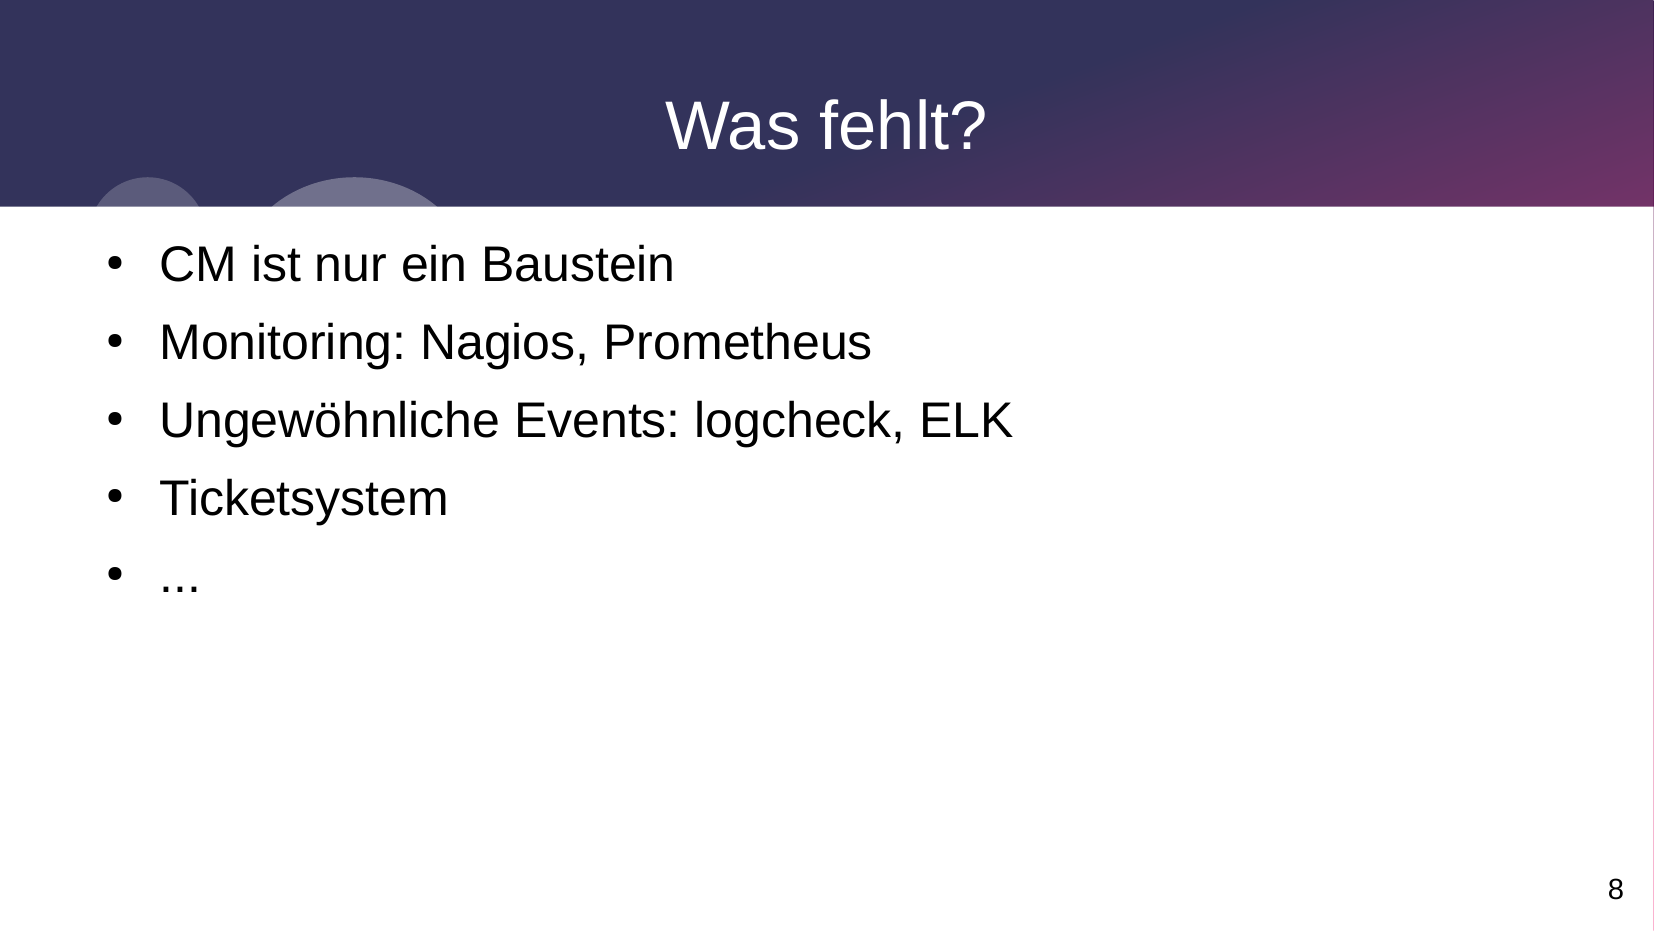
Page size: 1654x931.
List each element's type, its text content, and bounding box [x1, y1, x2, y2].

title Was fehlt? [88, 44, 1565, 207]
list CM ist nur ein Baustein Monitoring: Nagios, Prometheus Ungewöhnliche Events: logcheck, ELK Ticketsystem ... [88, 236, 1565, 827]
